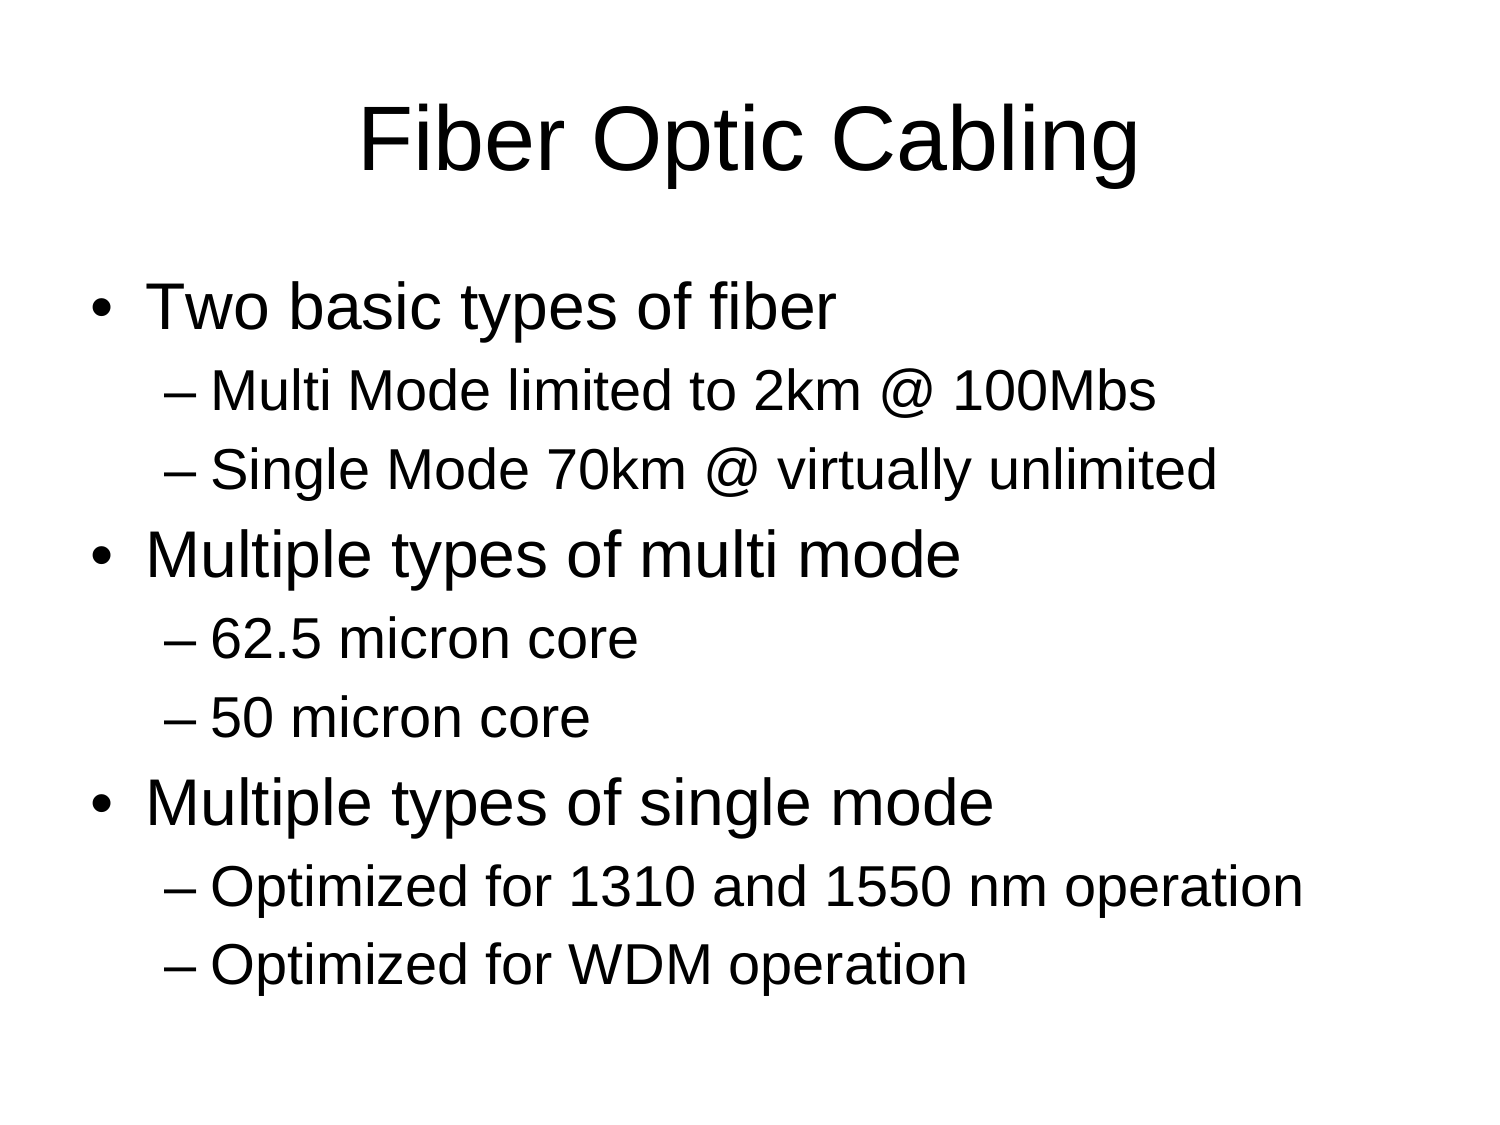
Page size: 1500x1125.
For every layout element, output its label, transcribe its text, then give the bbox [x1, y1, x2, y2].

list Two basic types of fiber Multi Mode limited to 2km @ 100Mbs Single Mode 70km @ virtually unlimited Multiple types of multi mode 62.5 micron core 50 micron core Multiple types of single mode Optimized for 1310 and 1550 nm operation Optimized for WDM operation [75, 262, 1426, 1005]
title Fiber Optic Cabling [75, 45, 1426, 233]
